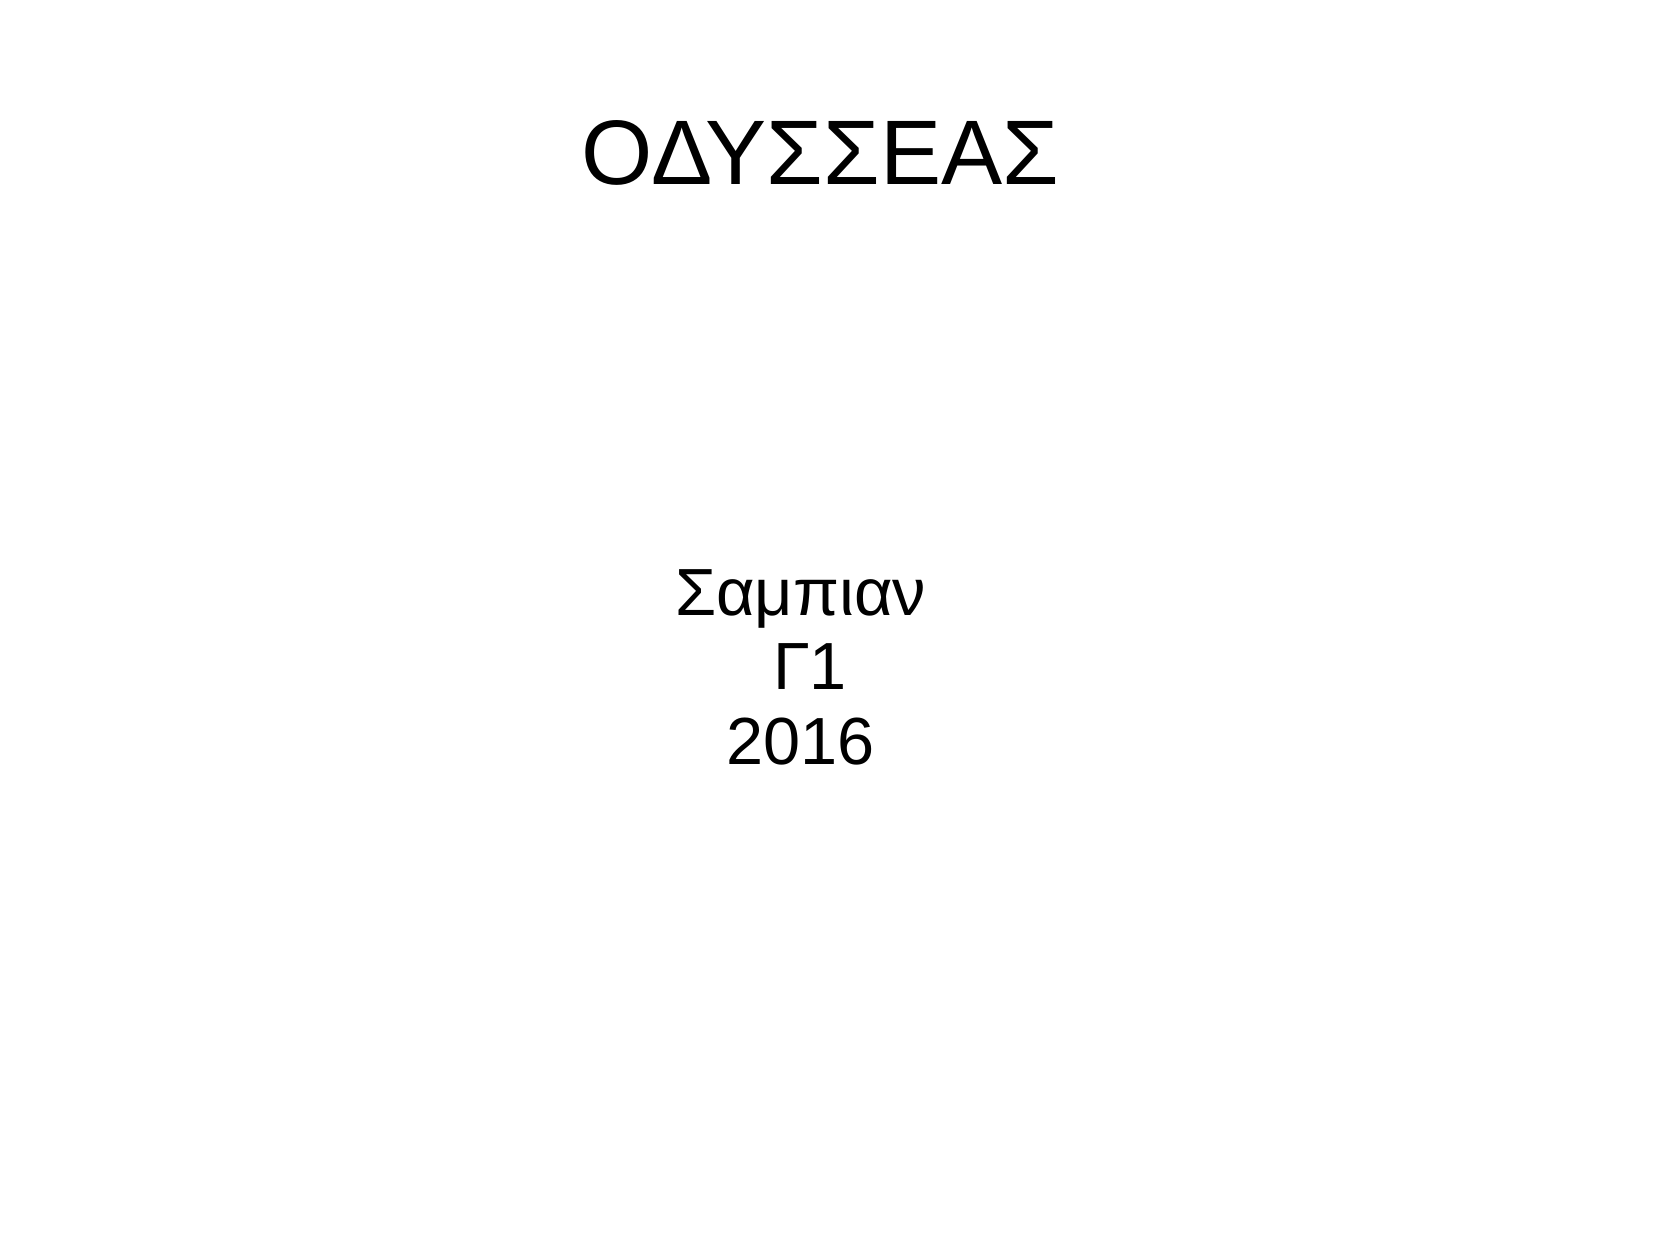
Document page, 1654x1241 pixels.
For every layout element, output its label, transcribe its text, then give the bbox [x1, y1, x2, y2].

subtitle Σαμπιαν Γ1 2016 [82, 307, 1538, 1027]
title ΟΔΥΣΣΕΑΣ [82, 49, 1560, 257]
